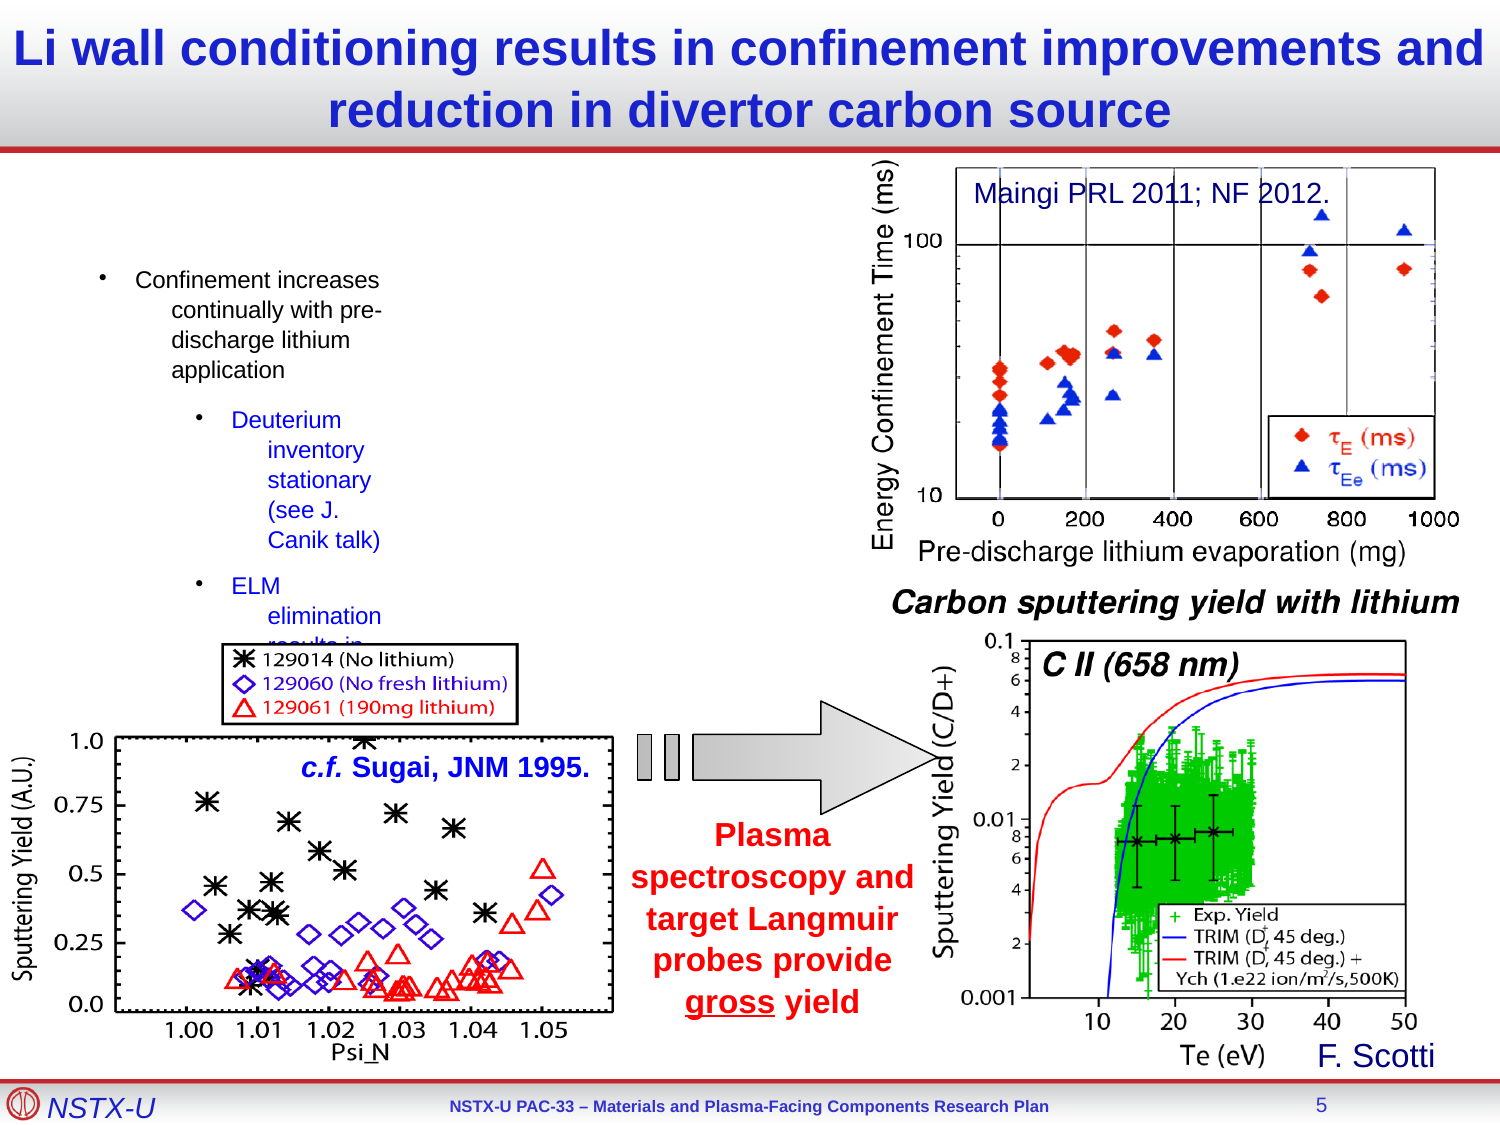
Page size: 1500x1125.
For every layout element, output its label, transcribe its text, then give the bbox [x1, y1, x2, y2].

title Li wall conditioning results in confinement improvements and reduction in divertor carbon source [0, 7, 1500, 143]
list Confinement increases continually with pre-discharge lithium application Deuterium inventory stationary (see J. Canik talk) ELM elimination results in core carbon accumulation (see J. Canik talk) Carbon influx in divertor reduced after application of lithium conditioning [33, 169, 784, 625]
text_box Plasma spectroscopy and target Langmuir probes provide gross yield [603, 804, 942, 1072]
text_box Maingi PRL 2011; NF 2012. [958, 165, 1347, 214]
text_box c.f. Sugai, JNM 1995. [286, 739, 606, 788]
text_box F. Scotti [1302, 1025, 1495, 1078]
text_box [665, 734, 680, 781]
text_box 5 [1315, 1090, 1486, 1118]
picture [7, 643, 614, 1066]
picture [882, 586, 1463, 1074]
text_box [637, 734, 652, 781]
picture [862, 159, 1463, 571]
text_box [693, 700, 938, 804]
